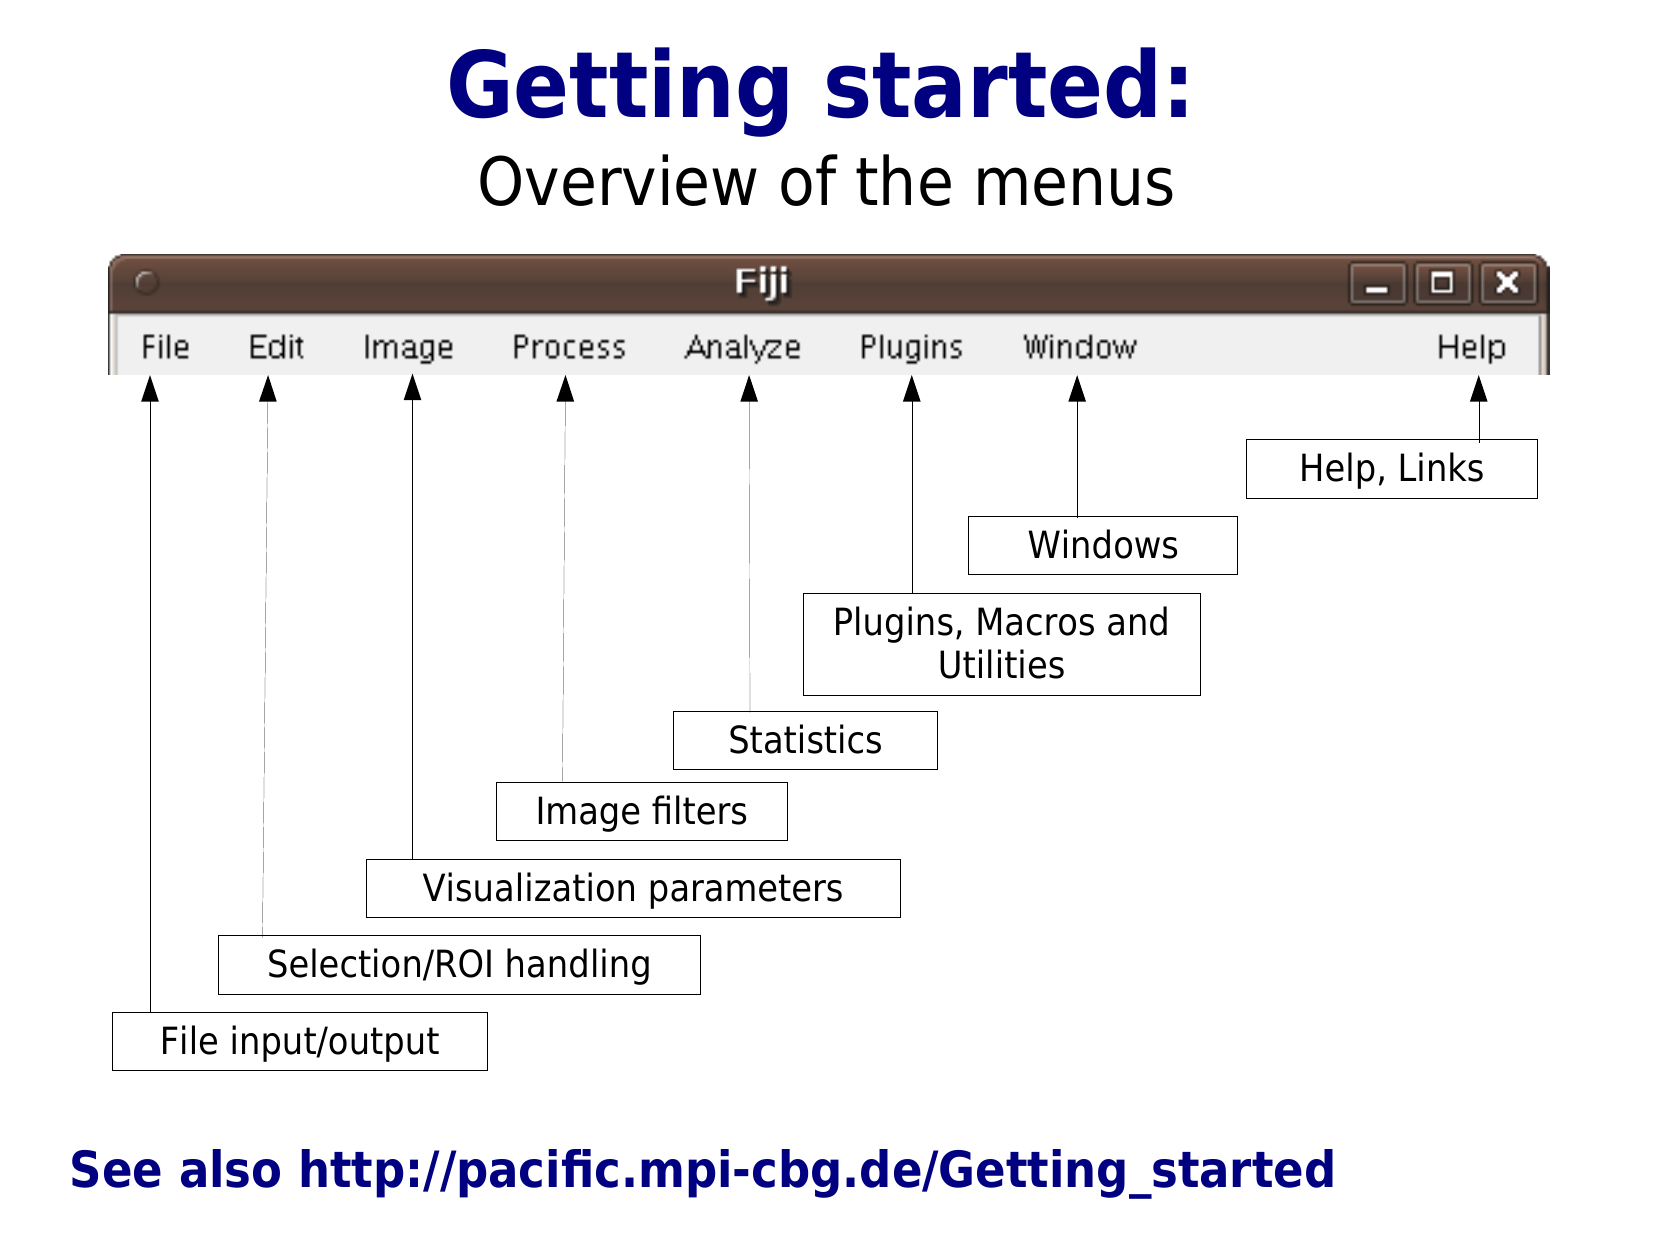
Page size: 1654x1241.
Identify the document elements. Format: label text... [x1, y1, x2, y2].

text_box File input/output [112, 1012, 488, 1071]
text_box Image filters [496, 782, 788, 841]
picture [108, 254, 1550, 376]
text_box Statistics [673, 711, 938, 770]
text_box Help, Links [1246, 439, 1538, 499]
text_box Windows [968, 516, 1238, 575]
text_box Visualization parameters [366, 859, 901, 918]
title Getting started: [82, 31, 1571, 141]
text_box See also http://pacific.mpi-cbg.de/Getting_started [37, 1133, 1602, 1207]
text_box Selection/ROI handling [218, 935, 701, 995]
text_box Plugins, Macros and Utilities [803, 593, 1201, 696]
title Overview of the menus [82, 141, 1571, 287]
